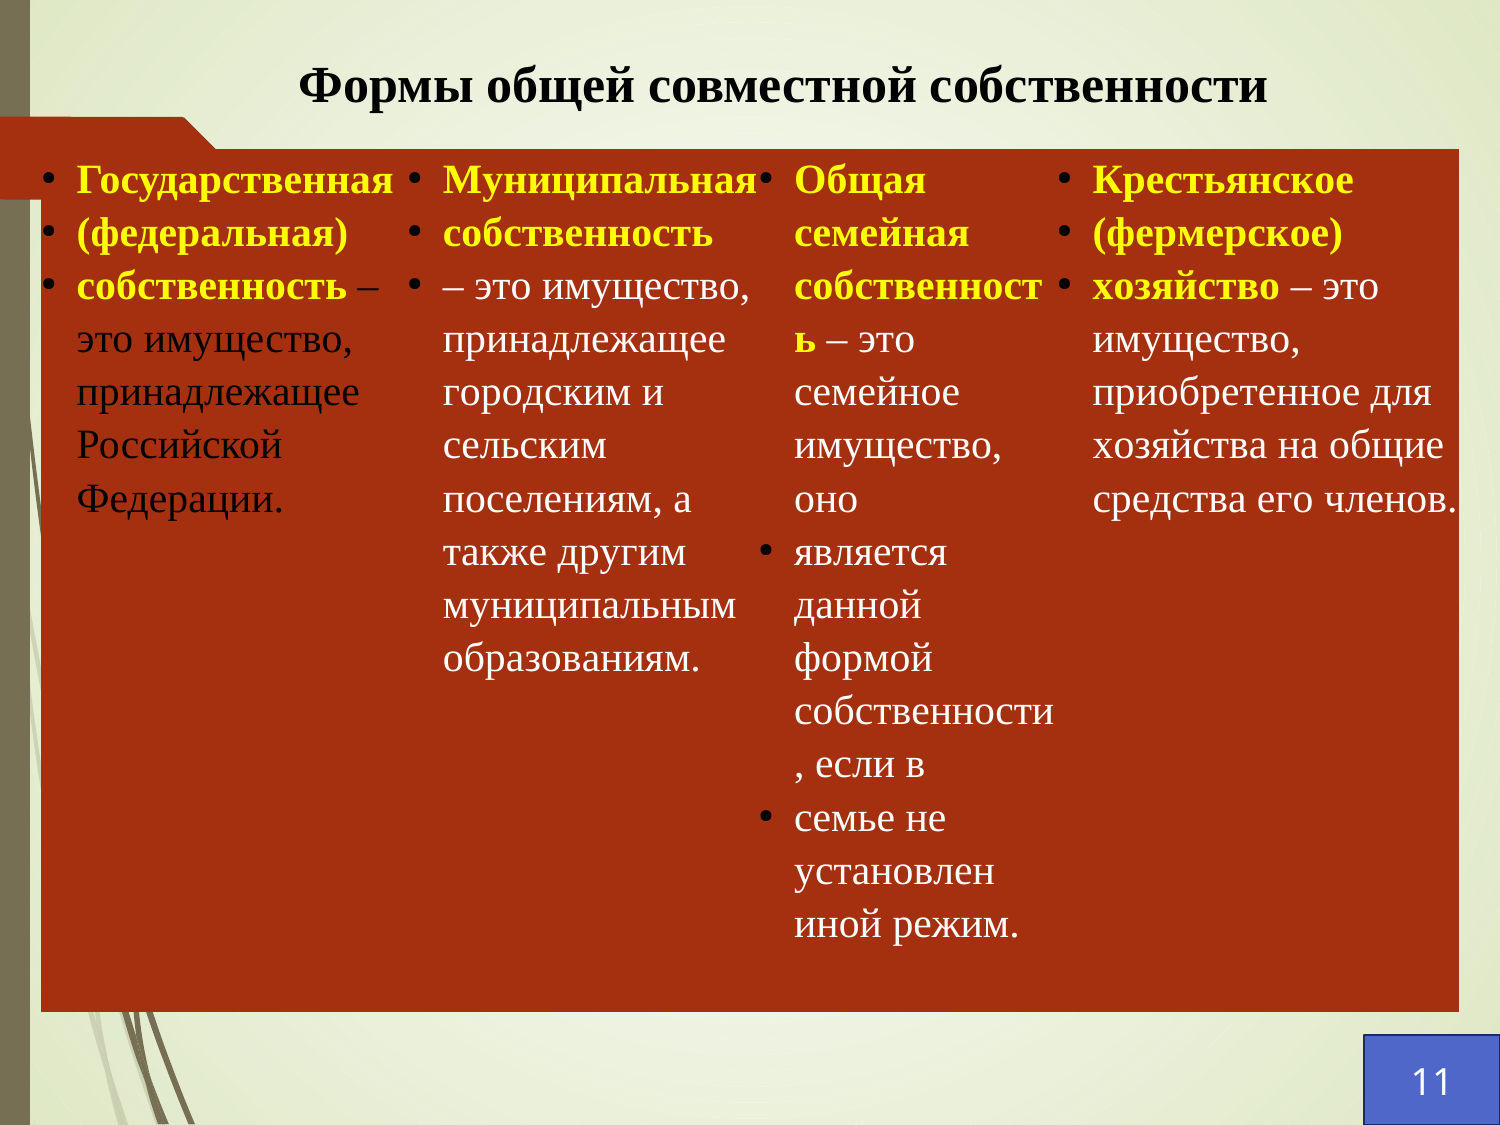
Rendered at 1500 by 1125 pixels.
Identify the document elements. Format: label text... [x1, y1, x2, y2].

table_header Общая семейная собственность – это семейное имущество, оно является данной формой собственности, если в семье не установлен иной режим. [759, 149, 1057, 1012]
table_header Муниципальная собственность – это имущество, принадлежащее городским и сельским поселениям, а также другим муниципальным образованиям. [407, 149, 759, 1012]
text_box 11 [1364, 1035, 1500, 1125]
table_header Государственная (федеральная) собственность –это имущество, принадлежащее Российской Федерации. [41, 149, 407, 1012]
text_box Формы общей совместной собственности [277, 43, 1290, 120]
table_header Крестьянское (фермерское) хозяйство – это имущество, приобретенное для хозяйства на общие средства его членов. [1057, 149, 1459, 1012]
